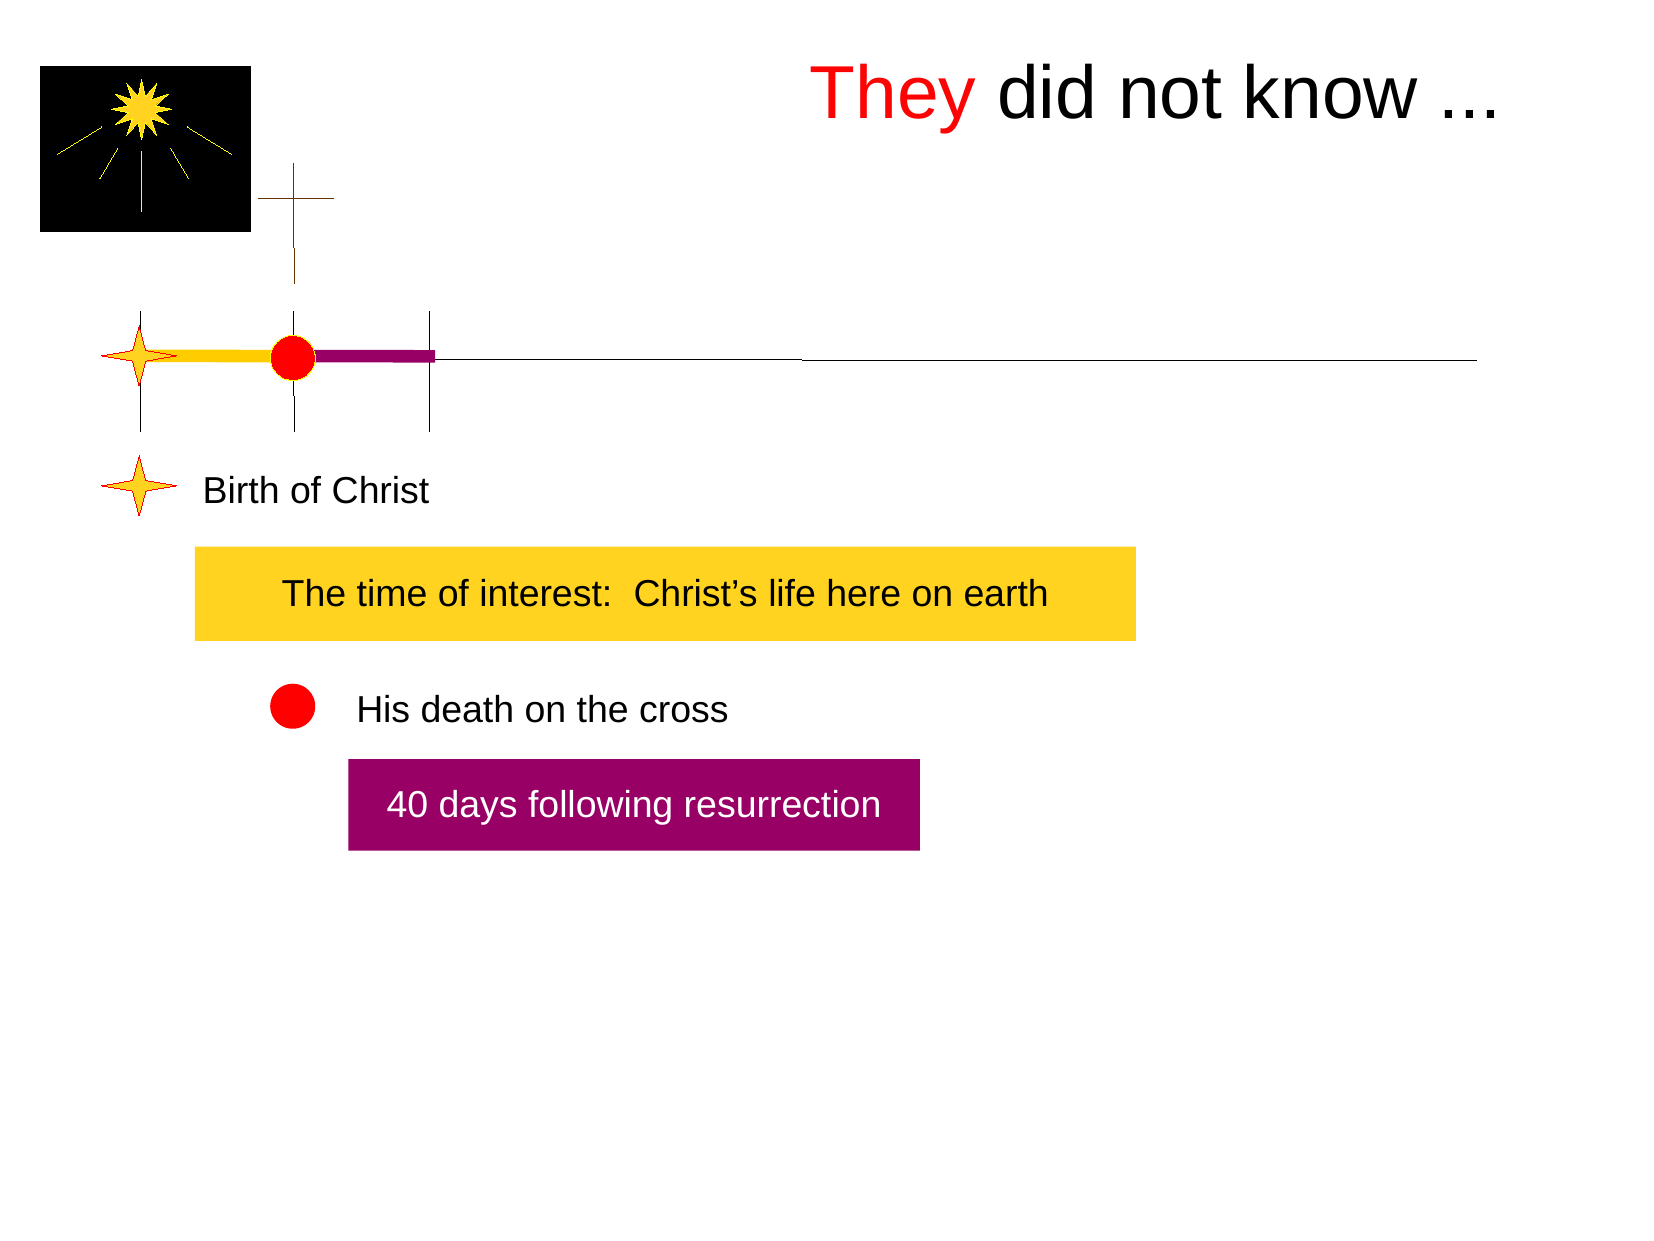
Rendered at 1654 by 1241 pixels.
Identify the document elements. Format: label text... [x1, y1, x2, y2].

text_box [270, 683, 316, 729]
text_box The time of interest: Christ’s life here on earth [194, 546, 1136, 641]
text_box They did not know ... [681, 42, 1630, 142]
text_box Birth of Christ [188, 462, 496, 520]
text_box 40 days following resurrection [348, 759, 920, 851]
text_box His death on the cross [341, 680, 774, 738]
text_box [101, 325, 177, 386]
text_box [270, 335, 316, 381]
text_box [40, 66, 251, 232]
text_box [101, 455, 177, 516]
